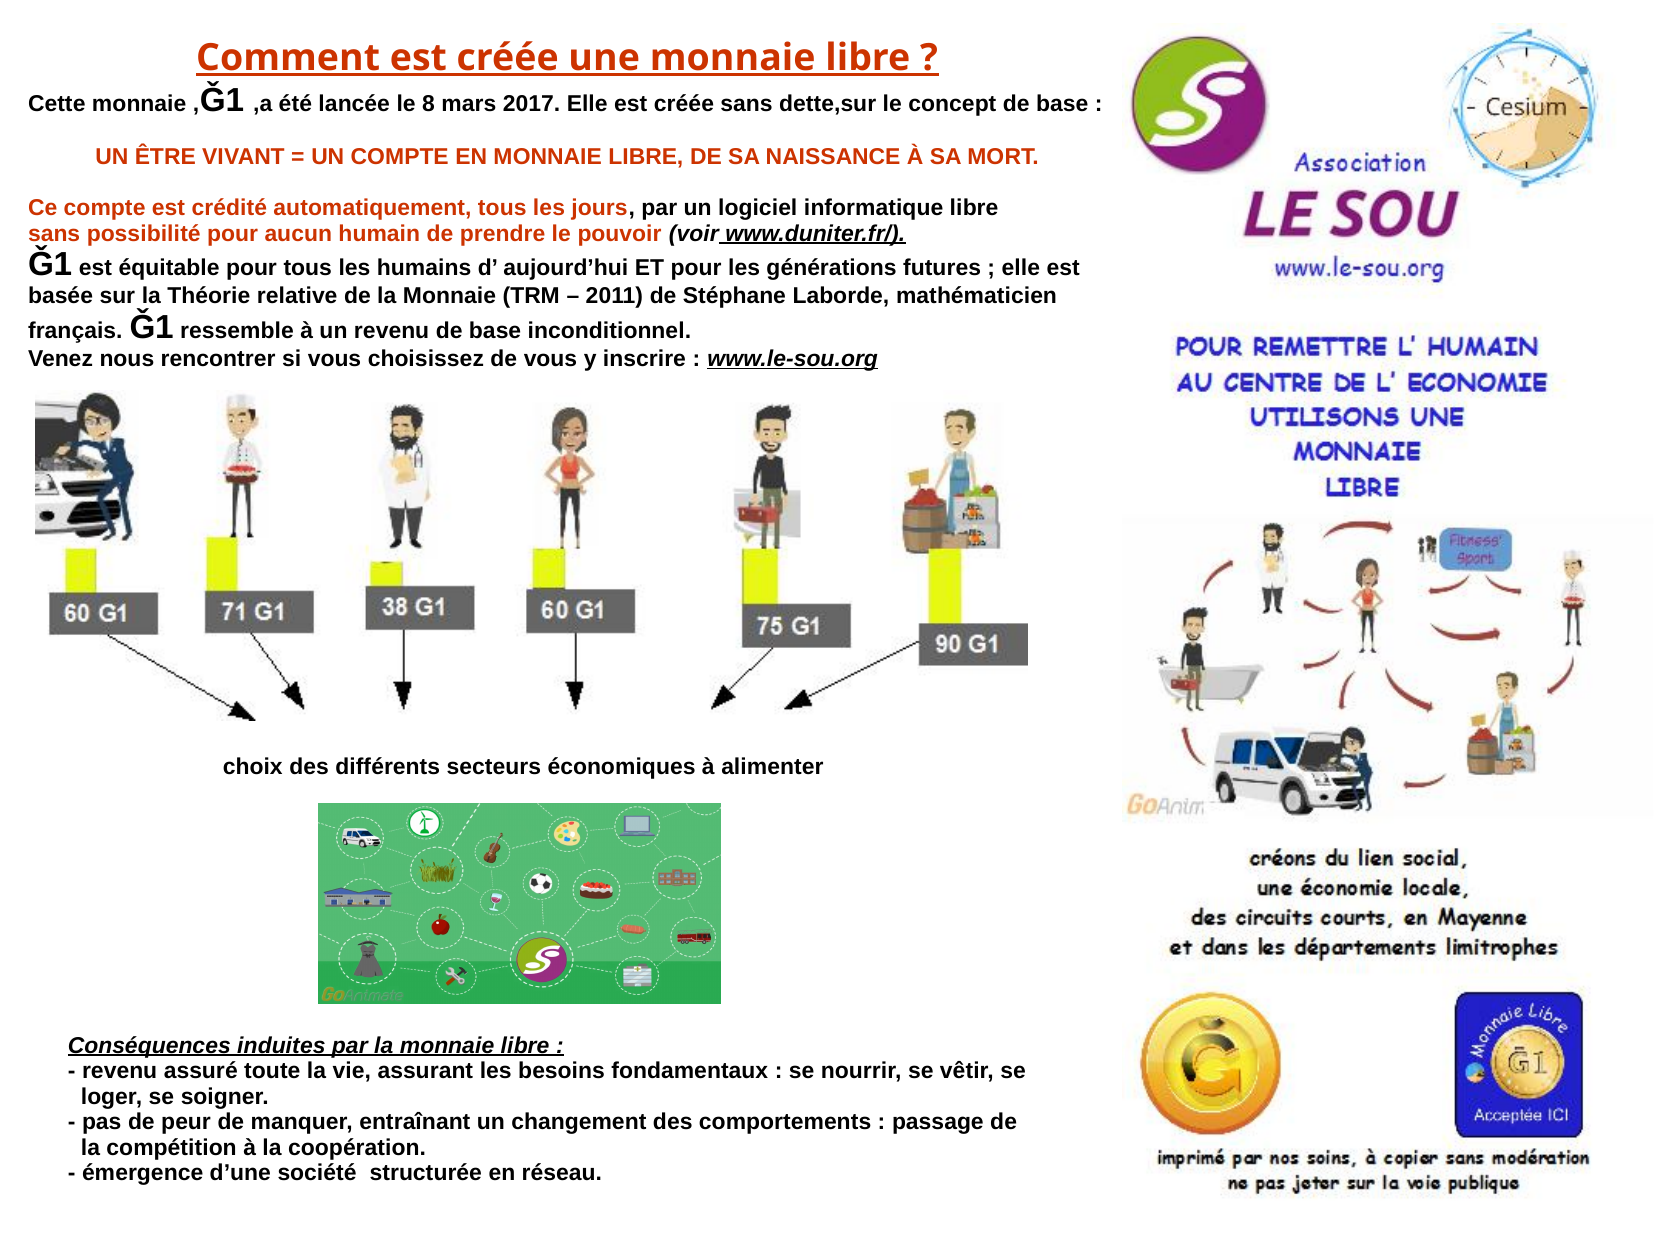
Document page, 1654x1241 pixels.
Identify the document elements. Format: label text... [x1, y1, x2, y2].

picture [35, 390, 1028, 721]
text_box Conséquences induites par la monnaie libre : - revenu assuré toute la vie, assurant les besoins fondamentaux : se nourrir, se vêtir, se loger, se soigner. - pas de peur de manquer, entraînant un changement des comportements : passage de la compétition à la coopération. - émergence d’une société structurée en réseau. [23, 996, 1087, 1241]
picture [318, 815, 721, 996]
text_box choix des différents secteurs économiques à alimenter [173, 744, 851, 815]
picture [1122, 23, 1654, 1205]
text_box Comment est créée une monnaie libre ? Cette monnaie ,Ǧ1 ,a été lancée le 8 mars 2017. Elle est créée sans dette,sur le concept de base : UN ÊTRE VIVANT = UN COMPTE EN MONNAIE LIBRE, DE SA NAISSANCE À SA MORT. Ce compte est crédité automatiquement, tous les jours, par un logiciel informatique libre sans possibilité pour aucun humain de prendre le pouvoir (voir www.duniter.fr/). Ǧ1 est équitable pour tous les humains d’ aujourd’hui ET pour les générations futures ; elle est basée sur la Théorie relative de la Monnaie (TRM – 2011) de Stéphane Laborde, mathématicien français. Ǧ1 ressemble à un revenu de base inconditionnel. Venez nous rencontrer si vous choisissez de vous y inscrire : www.le-sou.org [0, 22, 1123, 402]
